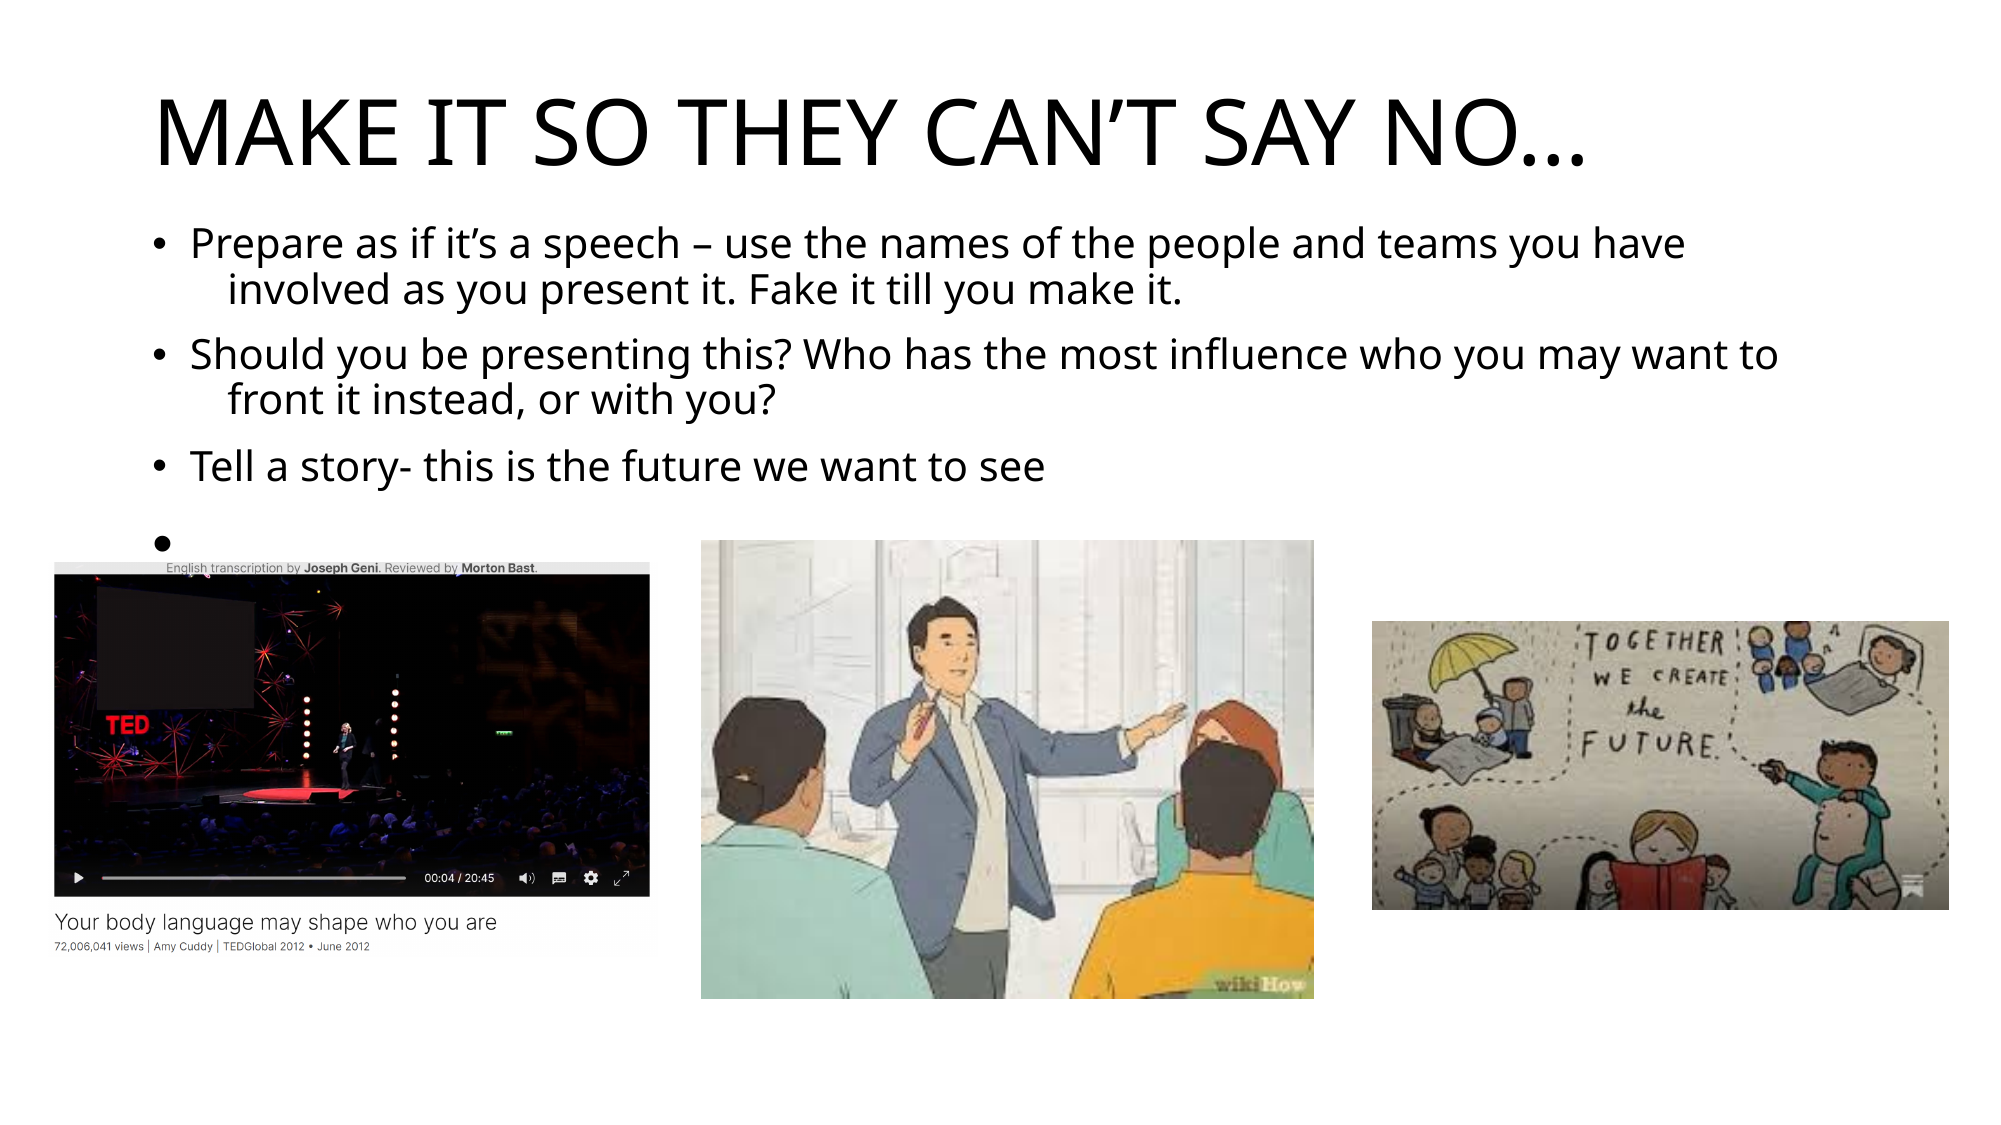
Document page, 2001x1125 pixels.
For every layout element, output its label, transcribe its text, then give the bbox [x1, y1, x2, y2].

title MAKE IT SO THEY CAN’T SAY NO… [137, 26, 1863, 215]
list Prepare as if it’s a speech – use the names of the people and teams you have involved as you present it. Fake it till you make it. Should you be presenting this? Who has the most influence who you may want to front it instead, or with you? Tell a story- this is the future we want to see [137, 215, 1863, 1000]
picture [48, 562, 658, 957]
picture [1372, 621, 1949, 910]
picture [701, 540, 1314, 999]
